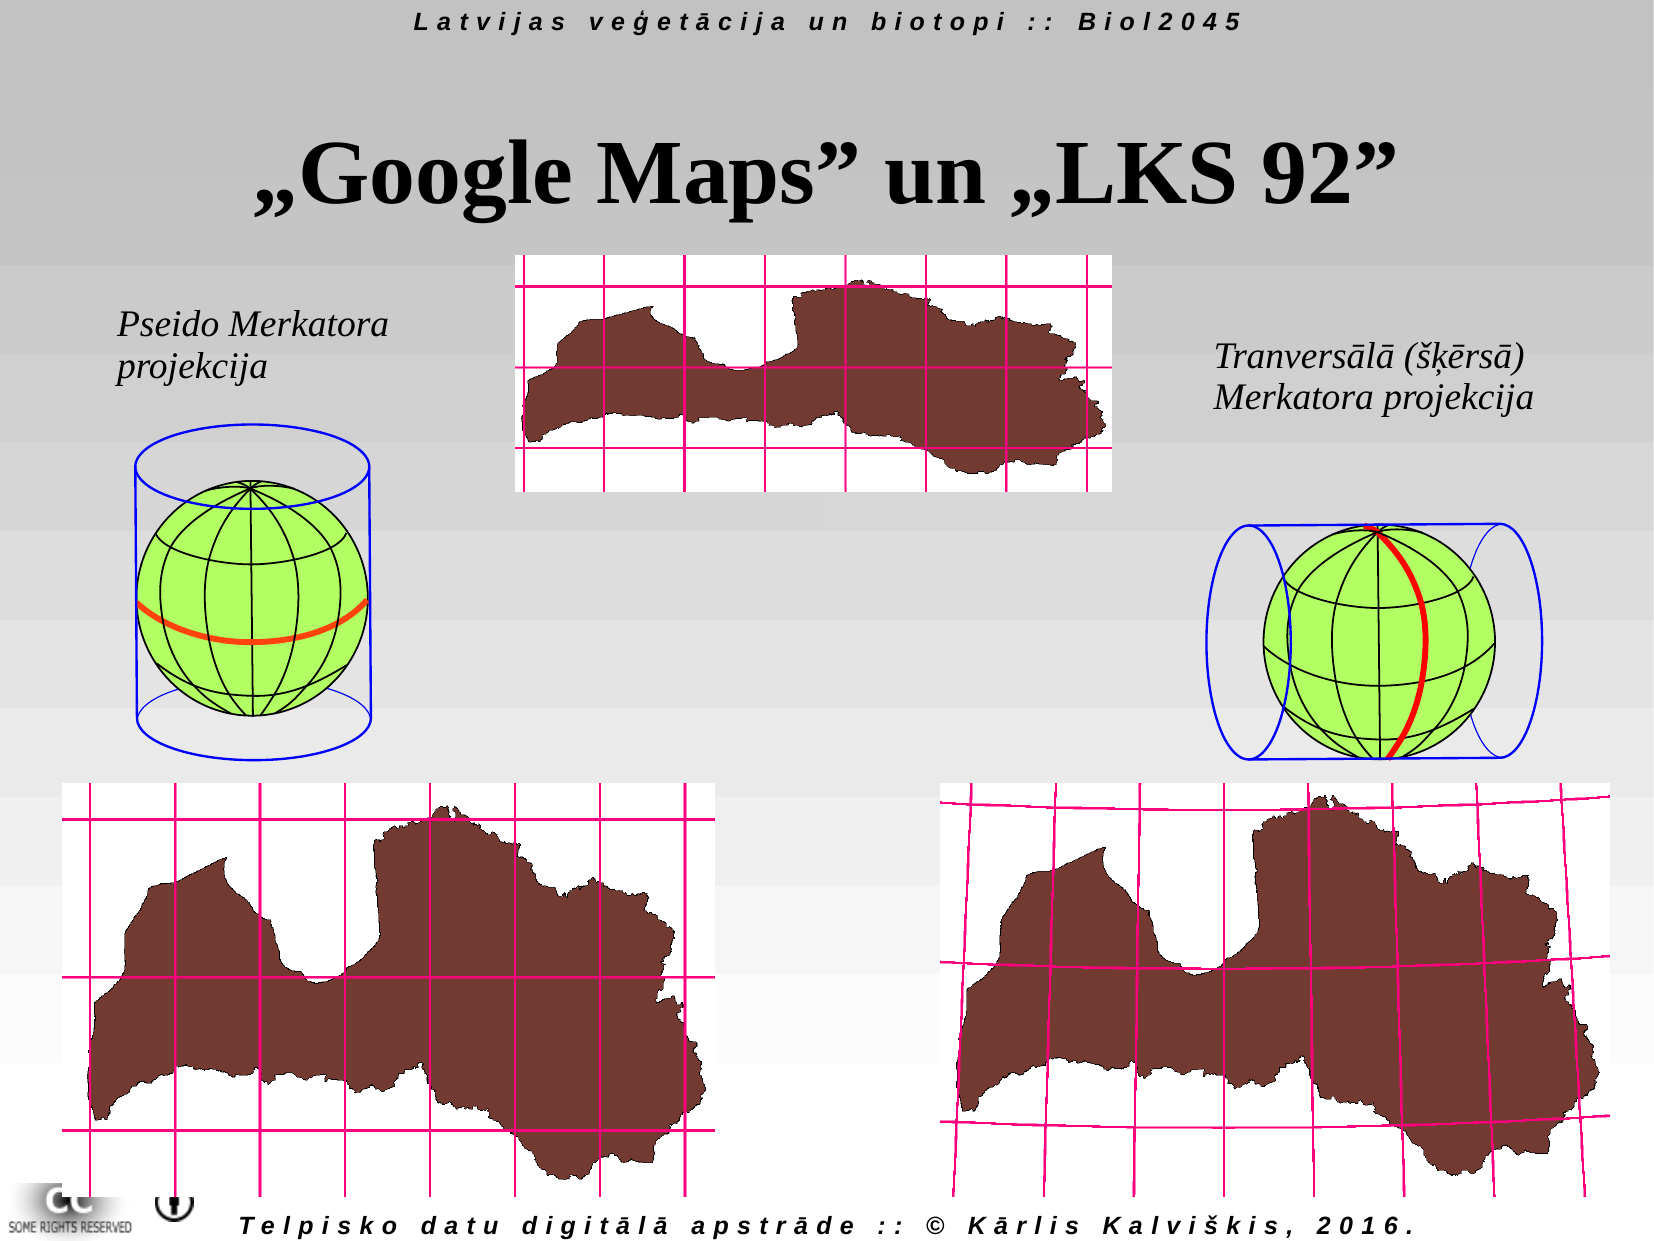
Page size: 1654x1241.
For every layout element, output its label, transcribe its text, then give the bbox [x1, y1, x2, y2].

text_box [262, 690, 300, 716]
text_box [1407, 670, 1462, 736]
text_box [232, 696, 252, 716]
text_box [1287, 586, 1296, 605]
text_box [1291, 593, 1334, 679]
text_box Tranversālā (šķērsā) Merkatora projekcija [1180, 295, 1568, 426]
text_box [1360, 740, 1379, 757]
text_box [1285, 532, 1371, 588]
picture [0, 0, 1654, 1241]
text_box [258, 481, 283, 485]
title „Google Maps” un „LKS 92” [29, 56, 1625, 289]
text_box [240, 480, 249, 485]
text_box [1292, 668, 1353, 736]
text_box [313, 605, 368, 681]
text_box [138, 609, 187, 680]
text_box [1383, 531, 1496, 663]
text_box [1379, 539, 1417, 607]
text_box [252, 493, 265, 507]
text_box [206, 562, 251, 639]
text_box [211, 510, 250, 563]
text_box [156, 665, 226, 713]
text_box [1333, 605, 1378, 684]
text_box [211, 642, 251, 694]
text_box [1327, 733, 1369, 757]
text_box [162, 549, 207, 633]
text_box [272, 509, 328, 558]
text_box [1391, 540, 1455, 601]
text_box [252, 510, 292, 563]
text_box [255, 487, 316, 505]
text_box [1286, 678, 1314, 724]
text_box [188, 488, 244, 505]
text_box [201, 690, 244, 716]
text_box [1425, 594, 1466, 679]
text_box [1380, 606, 1422, 684]
text_box [253, 561, 297, 639]
text_box [254, 642, 292, 695]
text_box [1344, 526, 1363, 530]
text_box [173, 508, 230, 558]
text_box [1285, 710, 1354, 757]
text_box [1300, 537, 1370, 602]
text_box [1408, 711, 1473, 756]
text_box [254, 697, 271, 716]
text_box [279, 668, 346, 713]
text_box [237, 493, 249, 507]
text_box [1263, 648, 1288, 706]
text_box [1381, 740, 1396, 757]
text_box [166, 627, 226, 692]
text_box [138, 535, 168, 616]
text_box [215, 482, 240, 487]
text_box [221, 493, 244, 506]
text_box [156, 503, 208, 545]
text_box [1381, 684, 1418, 738]
text_box [296, 550, 339, 634]
text_box [1440, 646, 1495, 725]
text_box [1263, 578, 1288, 662]
text_box [257, 493, 282, 507]
text_box [1394, 733, 1428, 757]
text_box [1338, 683, 1378, 738]
text_box [293, 503, 368, 617]
text_box Pseido Merkatora projekcija [59, 295, 447, 394]
text_box [1338, 537, 1377, 607]
text_box [277, 629, 335, 693]
